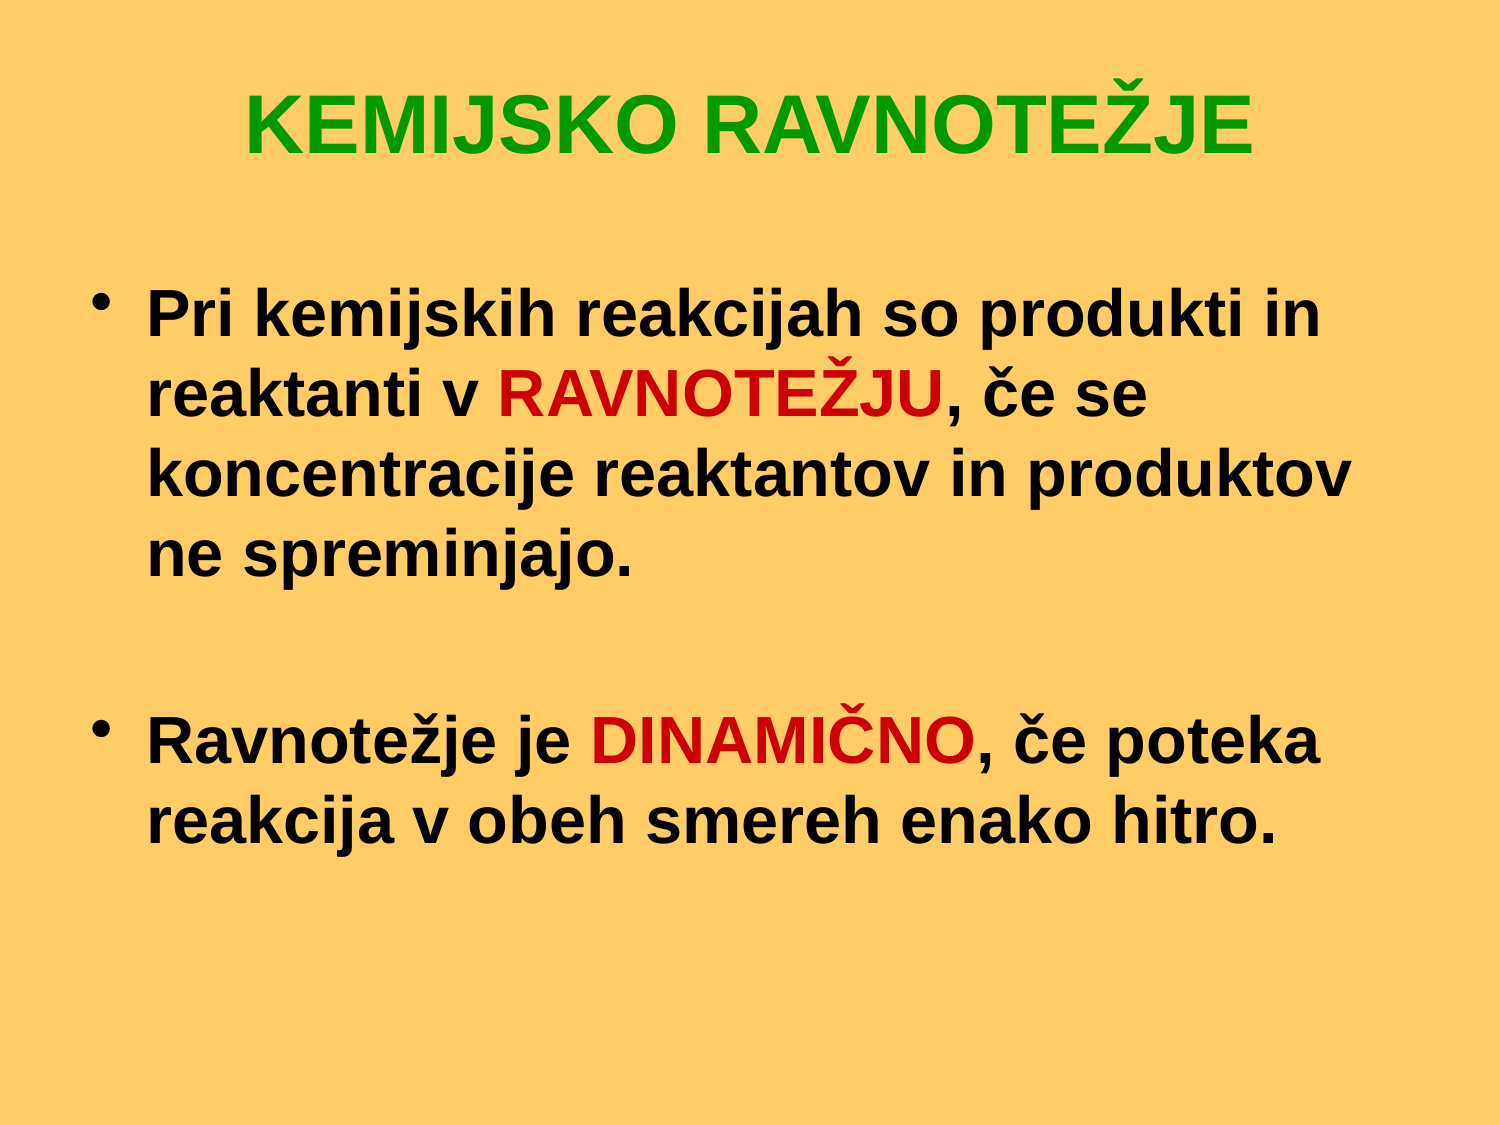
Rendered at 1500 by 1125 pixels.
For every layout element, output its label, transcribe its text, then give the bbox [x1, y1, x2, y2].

title KEMIJSKO RAVNOTEŽJE [75, 45, 1425, 197]
list Pri kemijskih reakcijah so produkti in reaktanti v RAVNOTEŽJU, če se koncentracije reaktantov in produktov ne spreminjajo. Ravnotežje je DINAMIČNO, če poteka reakcija v obeh smereh enako hitro. [75, 262, 1425, 1005]
